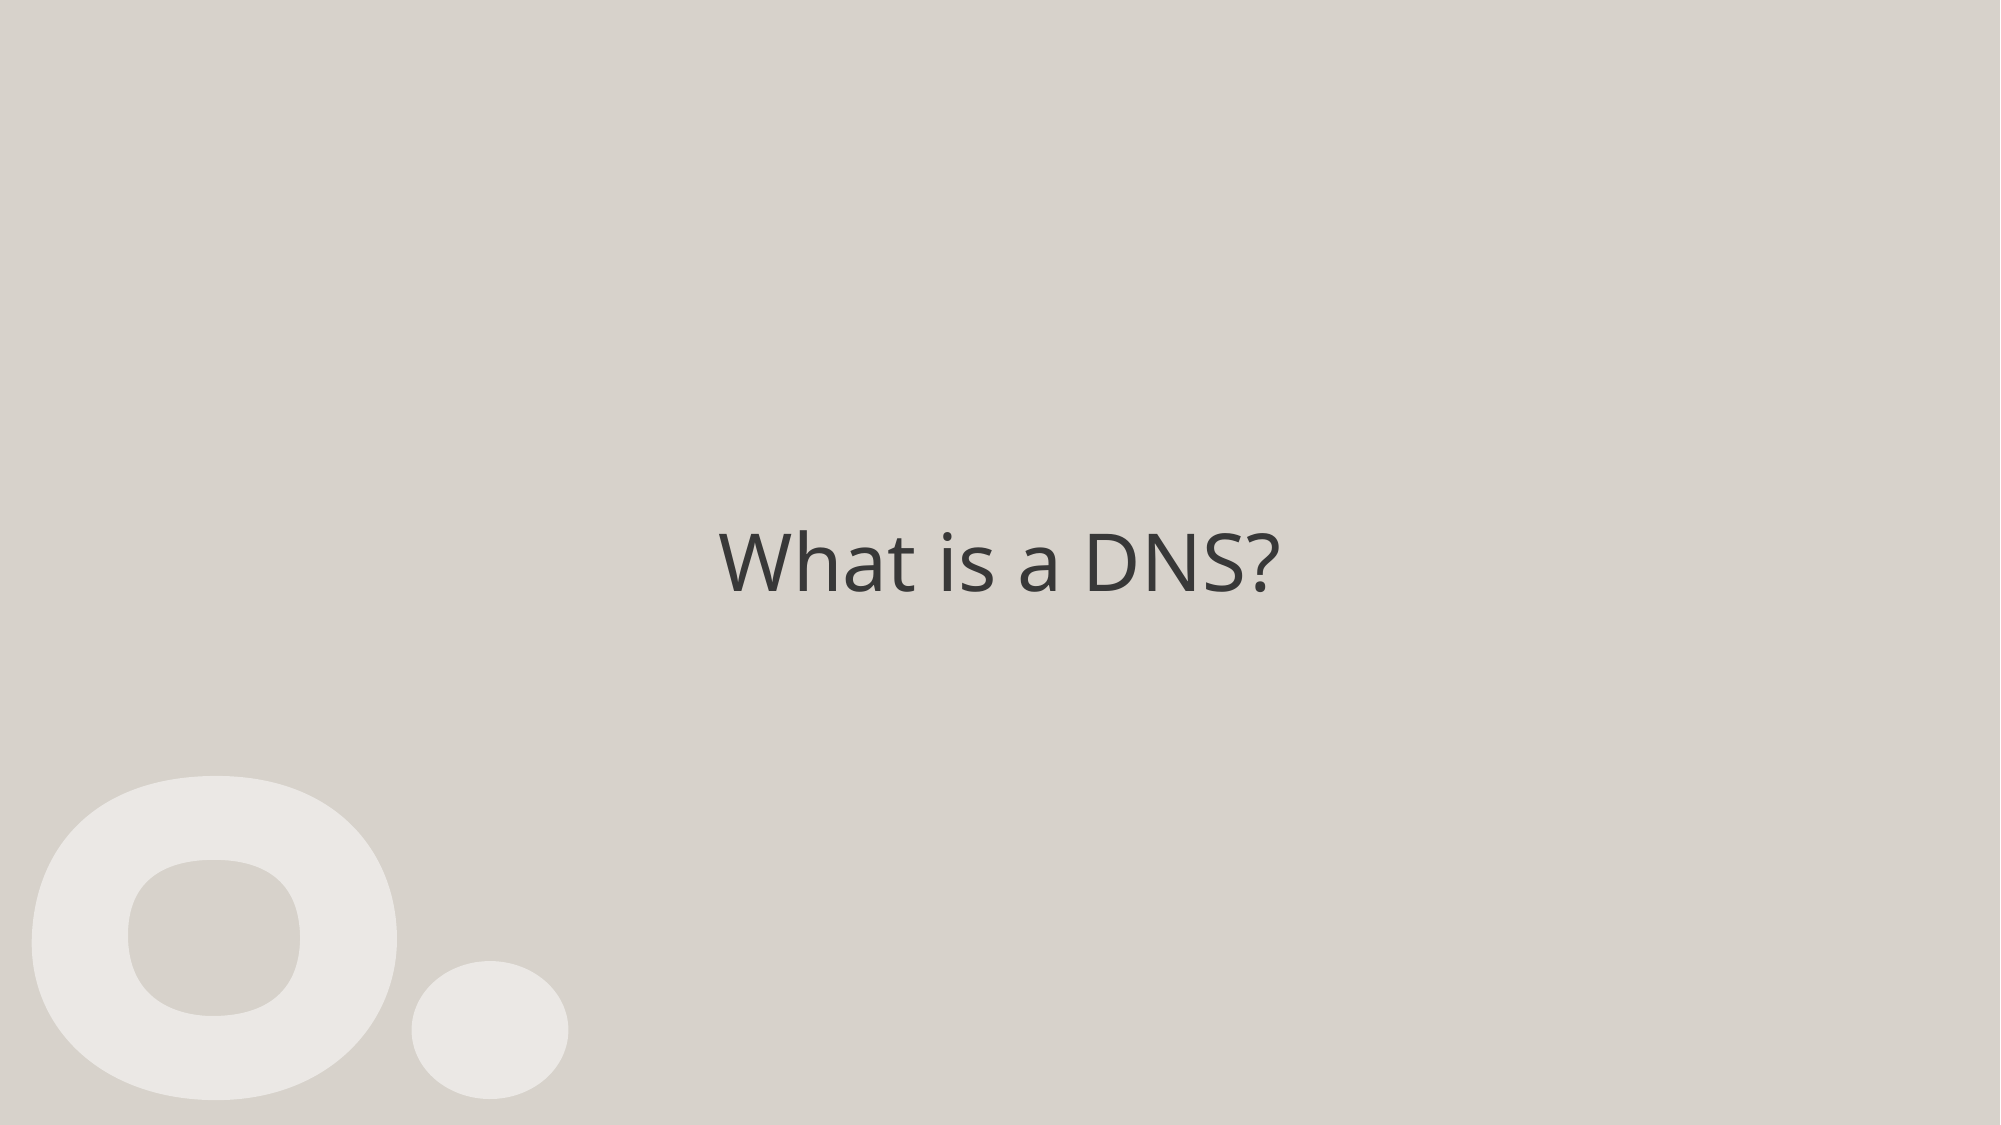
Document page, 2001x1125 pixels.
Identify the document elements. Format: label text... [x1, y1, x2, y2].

title What is a DNS? [0, 505, 2000, 620]
